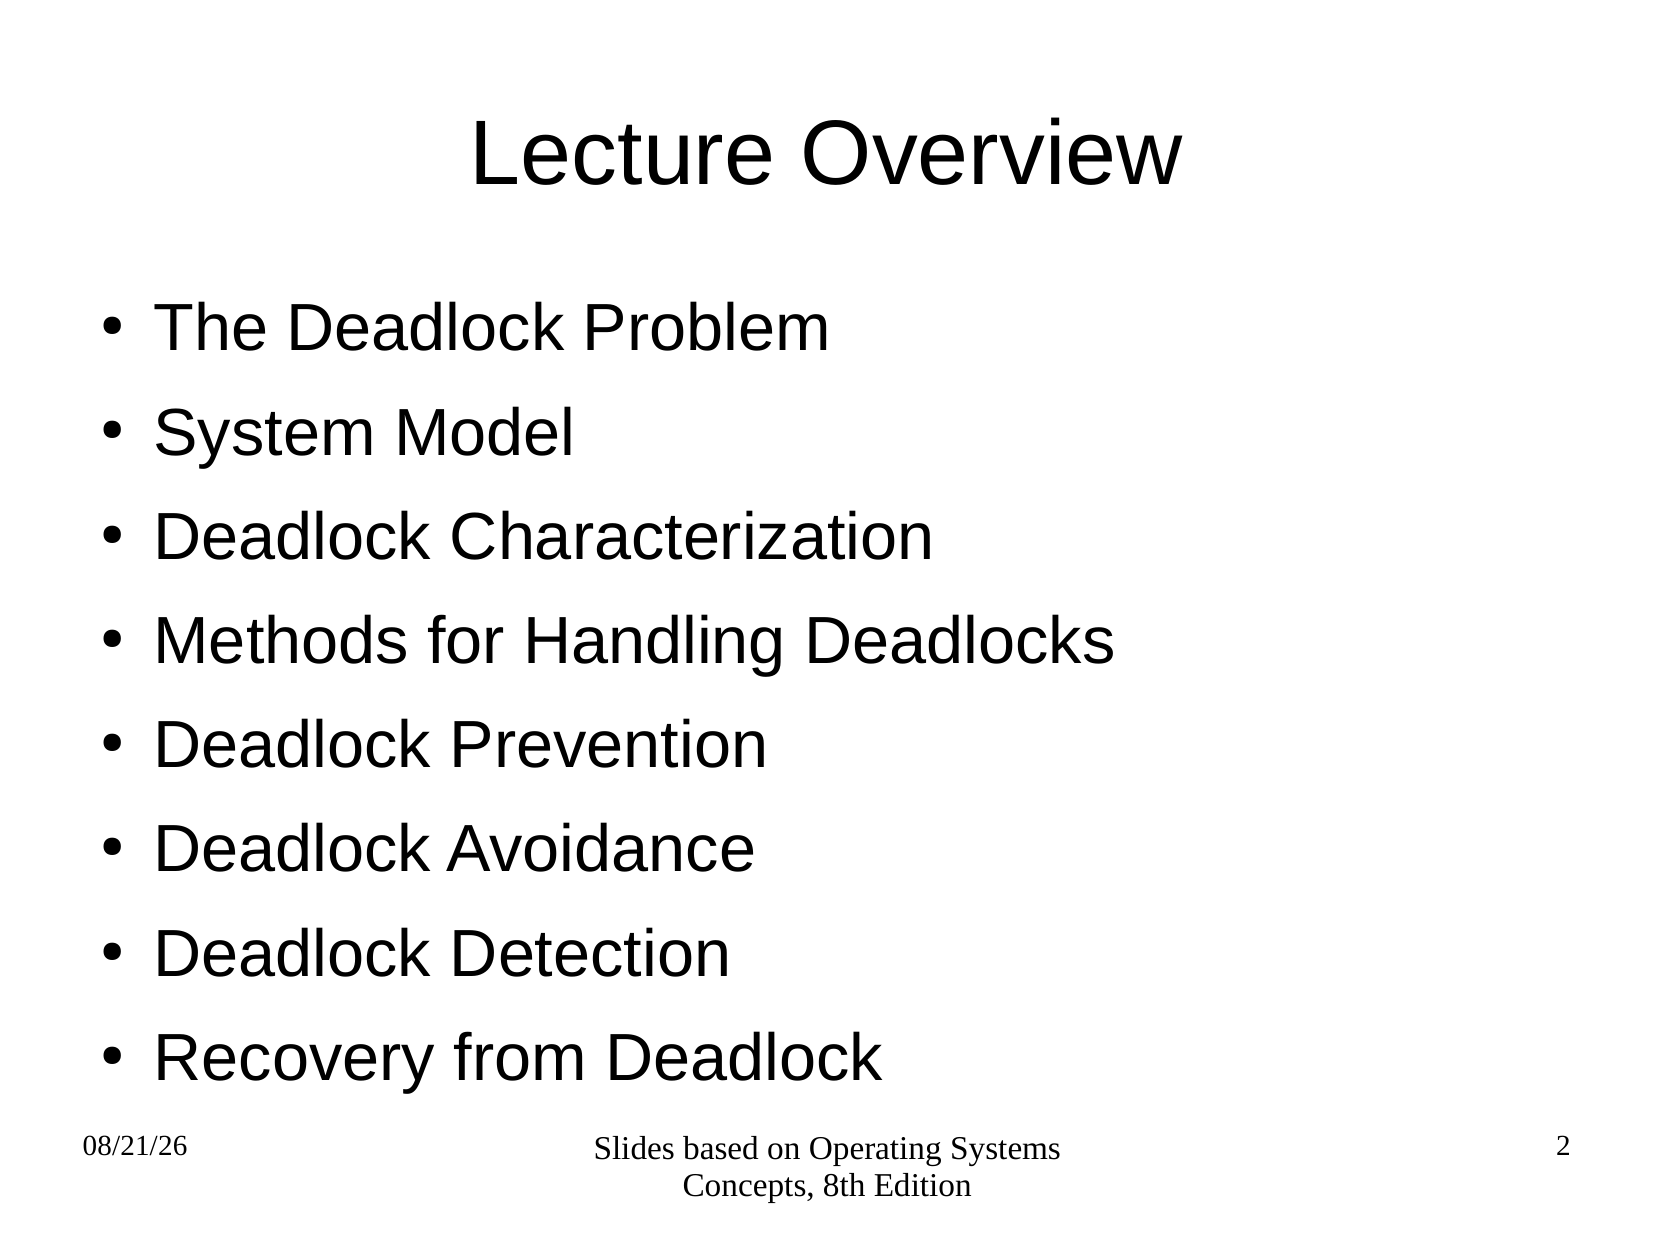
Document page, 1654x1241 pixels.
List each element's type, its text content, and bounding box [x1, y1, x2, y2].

title Lecture Overview [82, 49, 1571, 257]
list The Deadlock Problem System Model Deadlock Characterization Methods for Handling Deadlocks Deadlock Prevention Deadlock Avoidance Deadlock Detection Recovery from Deadlock [82, 290, 1571, 1109]
